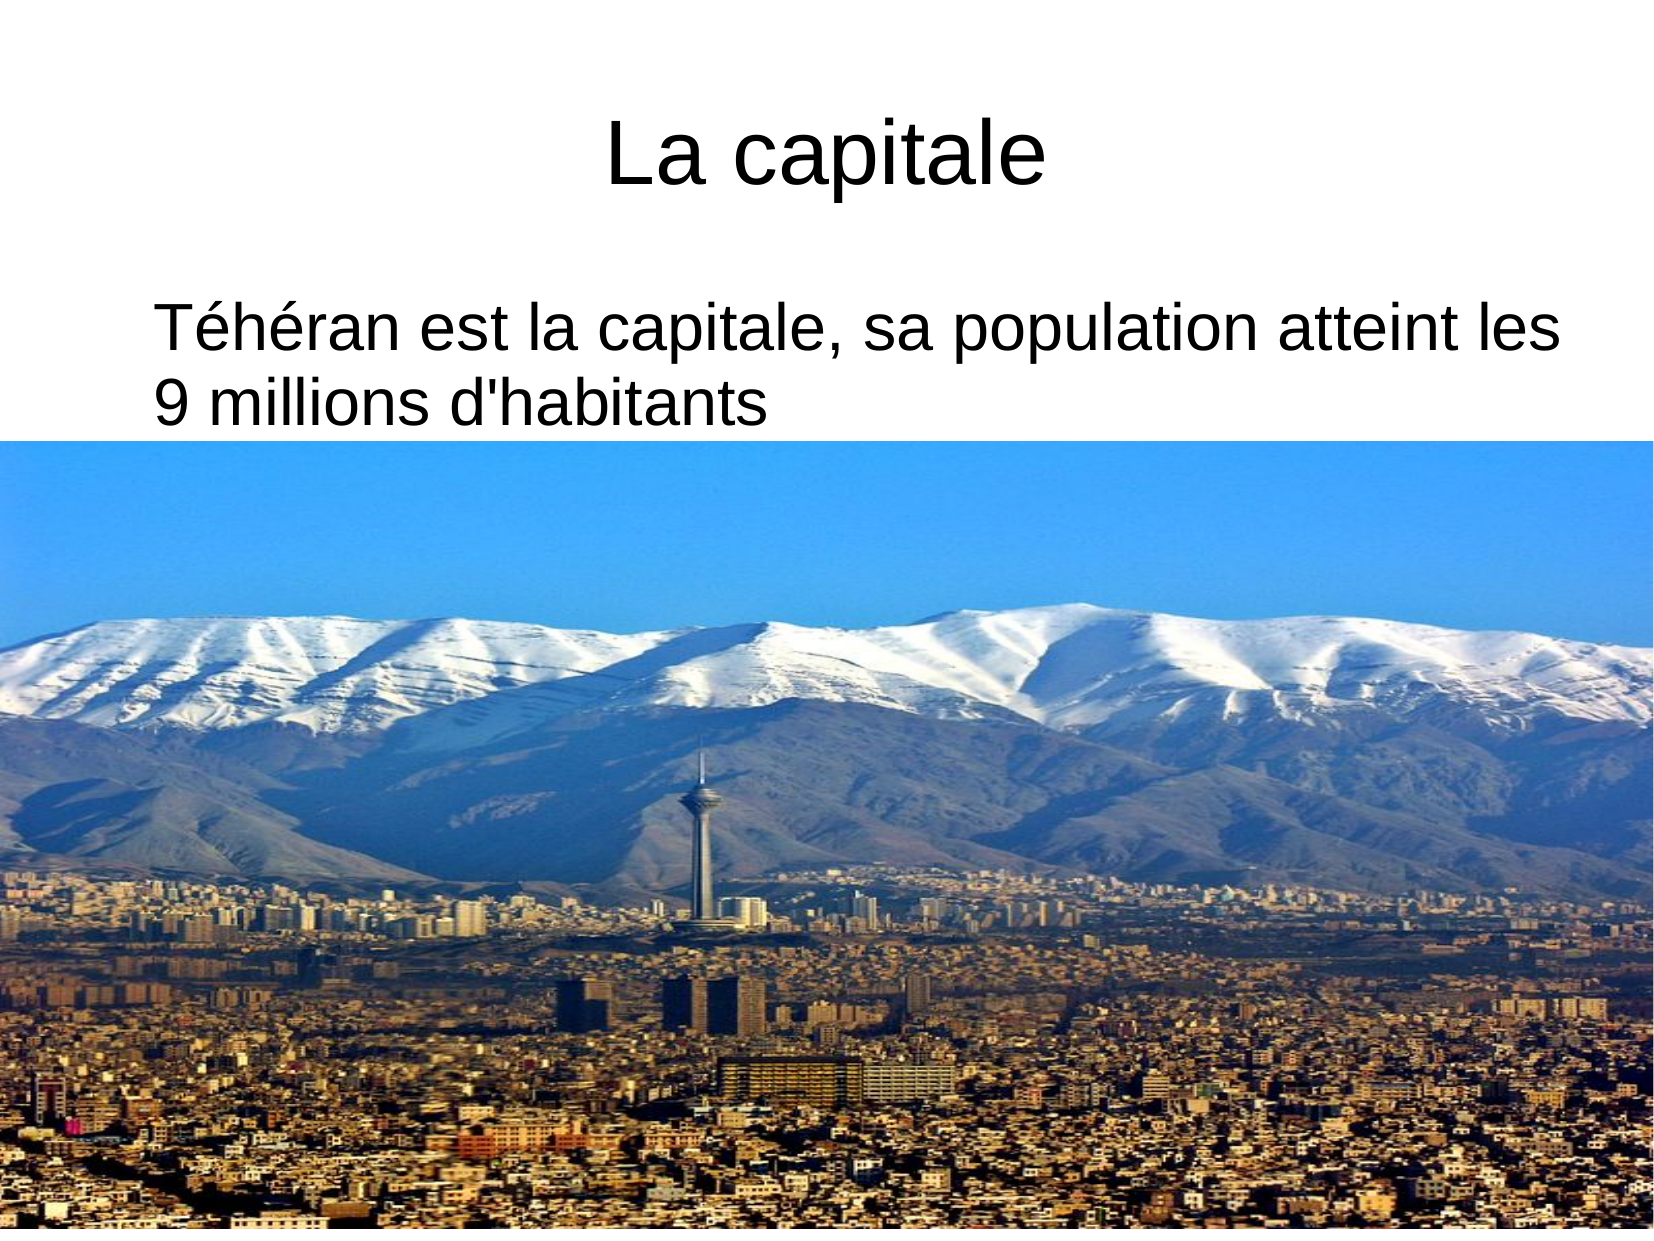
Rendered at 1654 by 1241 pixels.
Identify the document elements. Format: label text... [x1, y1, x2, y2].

picture [0, 441, 1654, 1229]
list Téhéran est la capitale, sa population atteint les 9 millions d'habitants [82, 290, 1571, 441]
title La capitale [82, 49, 1571, 257]
